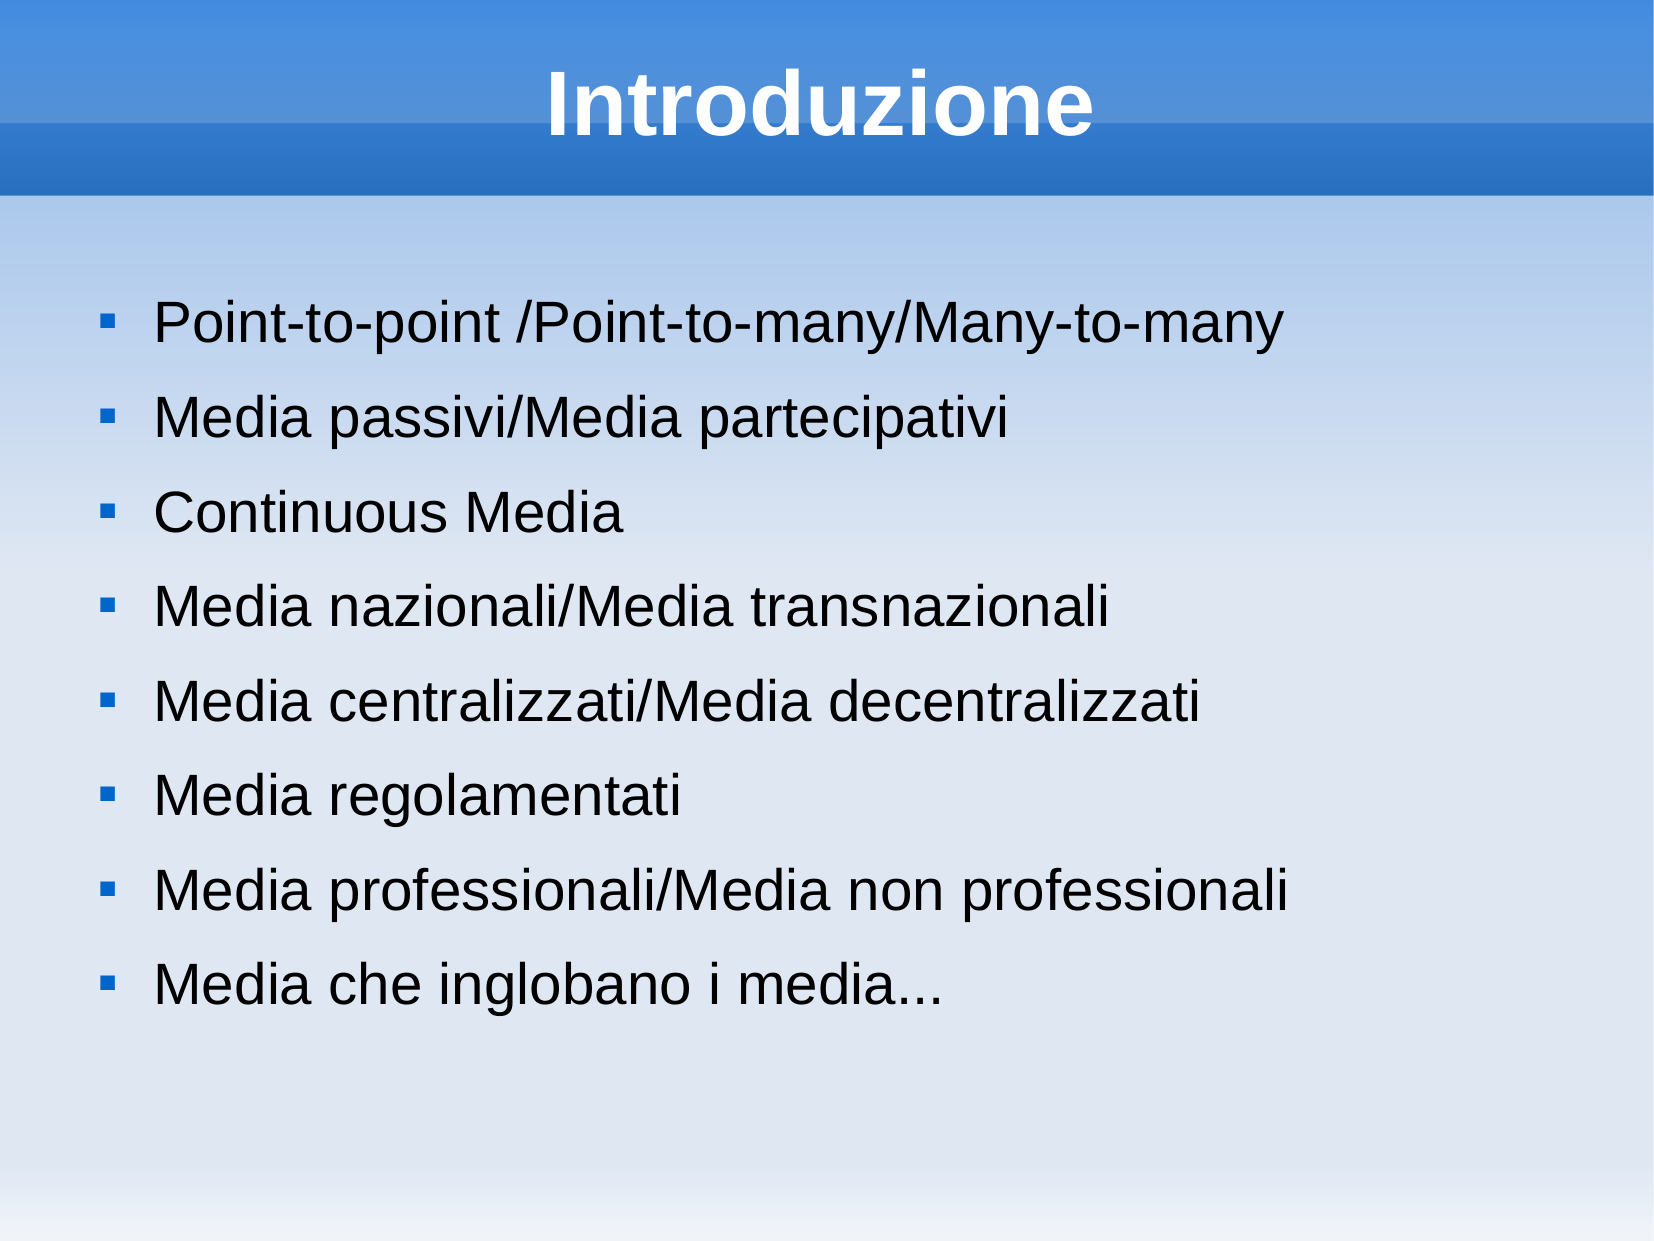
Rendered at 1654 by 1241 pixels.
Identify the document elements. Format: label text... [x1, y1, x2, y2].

picture [0, 0, 1654, 1241]
list Point-to-point /Point-to-many/Many-to-many Media passivi/Media partecipativi Continuous Media Media nazionali/Media transnazionali Media centralizzati/Media decentralizzati Media regolamentati Media professionali/Media non professionali Media che inglobano i media... [82, 290, 1571, 1094]
title Introduzione [76, 7, 1565, 200]
